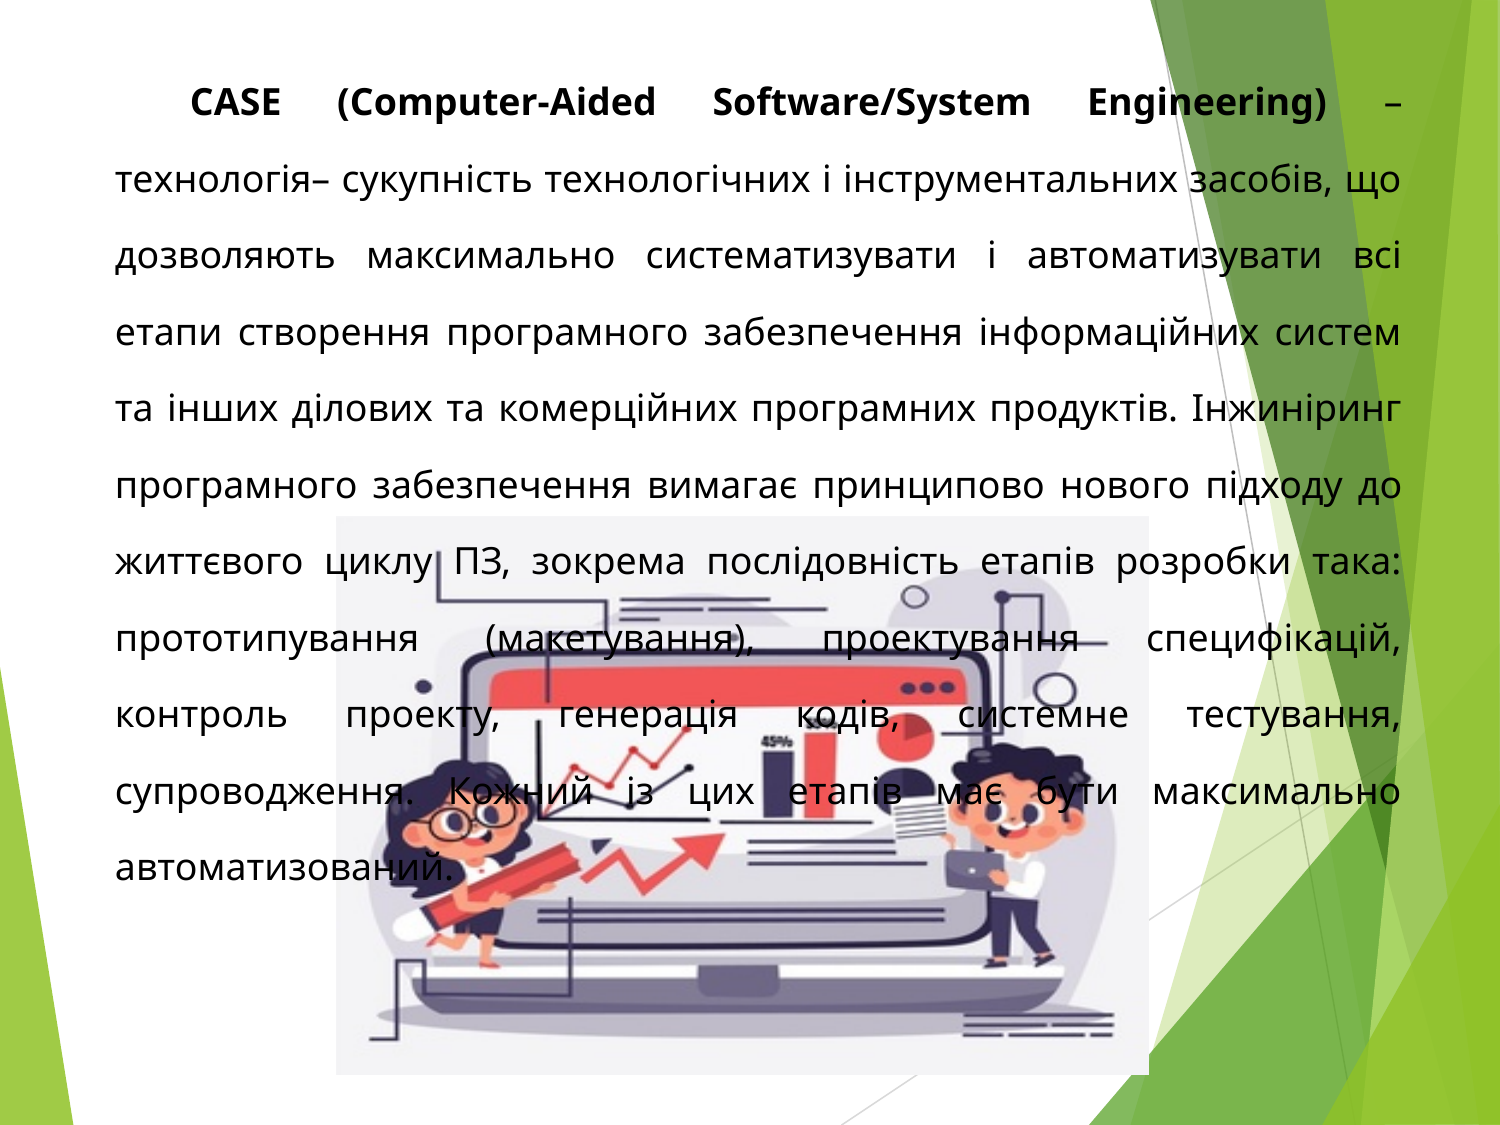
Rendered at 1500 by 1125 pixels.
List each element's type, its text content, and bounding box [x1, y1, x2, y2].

picture [336, 900, 1149, 1075]
text_box САSЕ (Computer-Aided Software/System Engineering) – технологія– сукупність технологічних і інструментальних засобів, що дозволяють максимально систематизувати і автоматизувати всі етапи створення програмного забезпечення інформаційних систем та інших ділових та комерційних програмних продуктів. Інжиніринг програмного забезпечення вимагає принципово ново­го підходу до життєвого циклу ПЗ, зокрема послідовність етапів розробки така: прототипування (макетування), проектування специфікацій, контроль проекту, генерація кодів, системне тестування, супроводження. Кожний із цих етапів має бути максимально автоматизований. [100, 42, 1424, 900]
